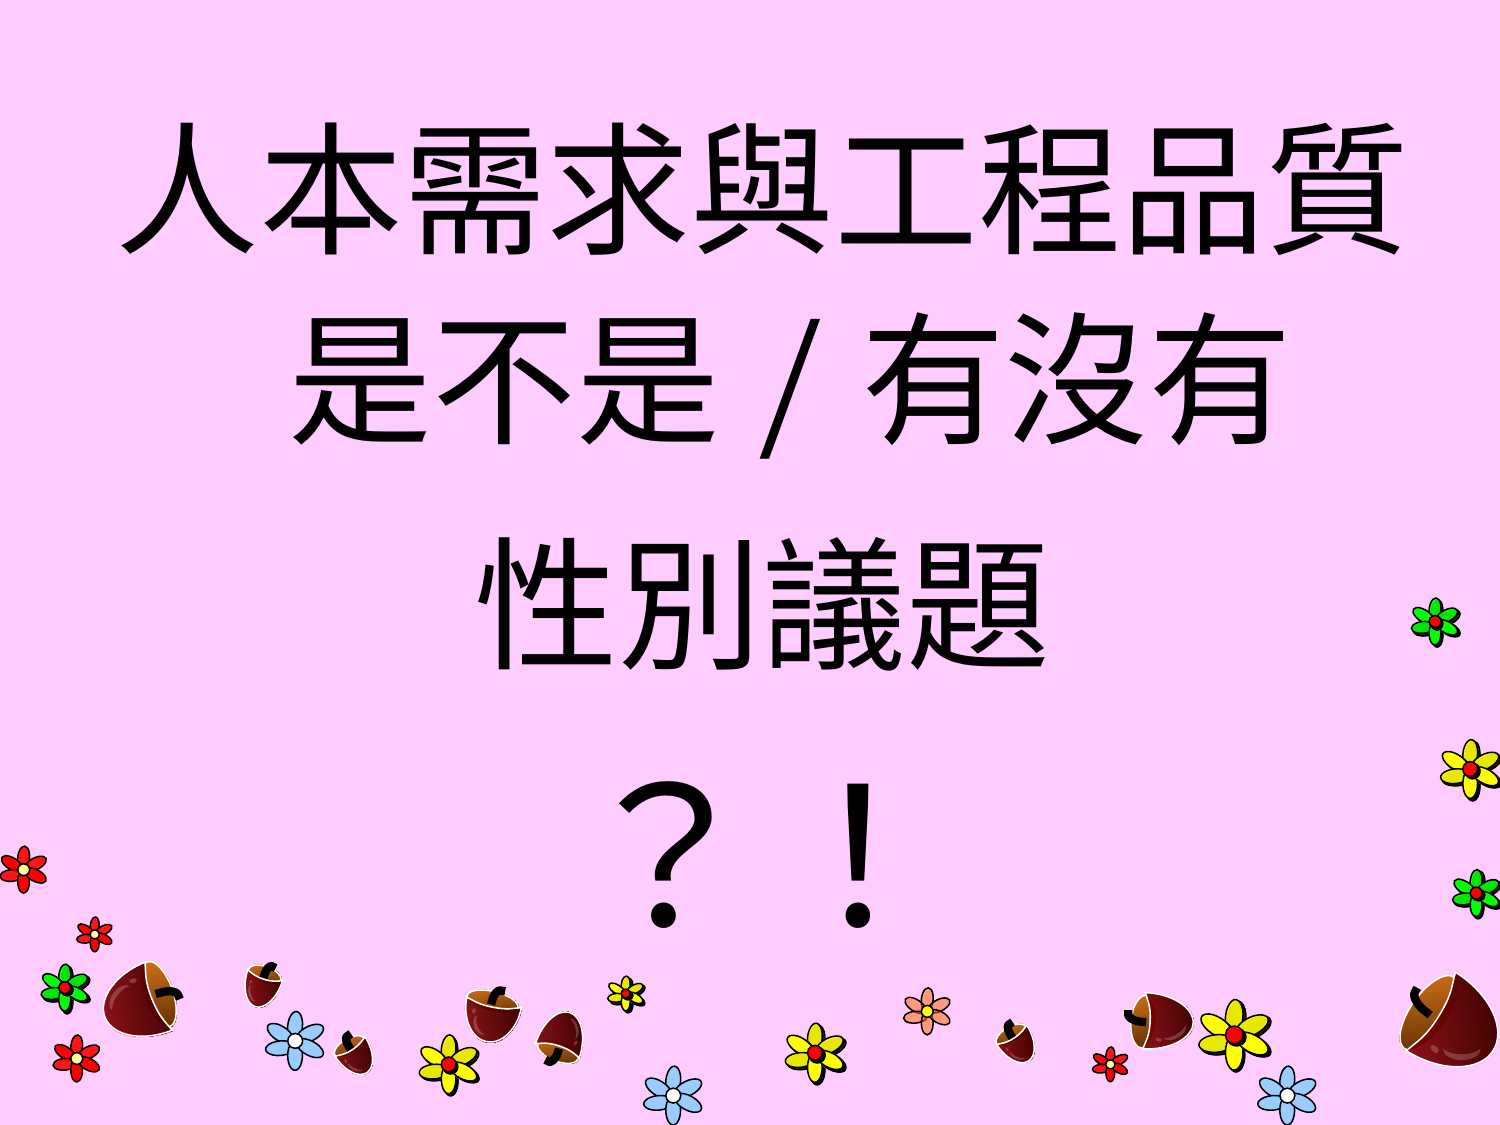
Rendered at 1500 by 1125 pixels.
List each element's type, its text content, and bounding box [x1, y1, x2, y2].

list 人本需求與工程品質是不是/有沒有 性別議題 ？！ [74, 74, 1450, 1005]
